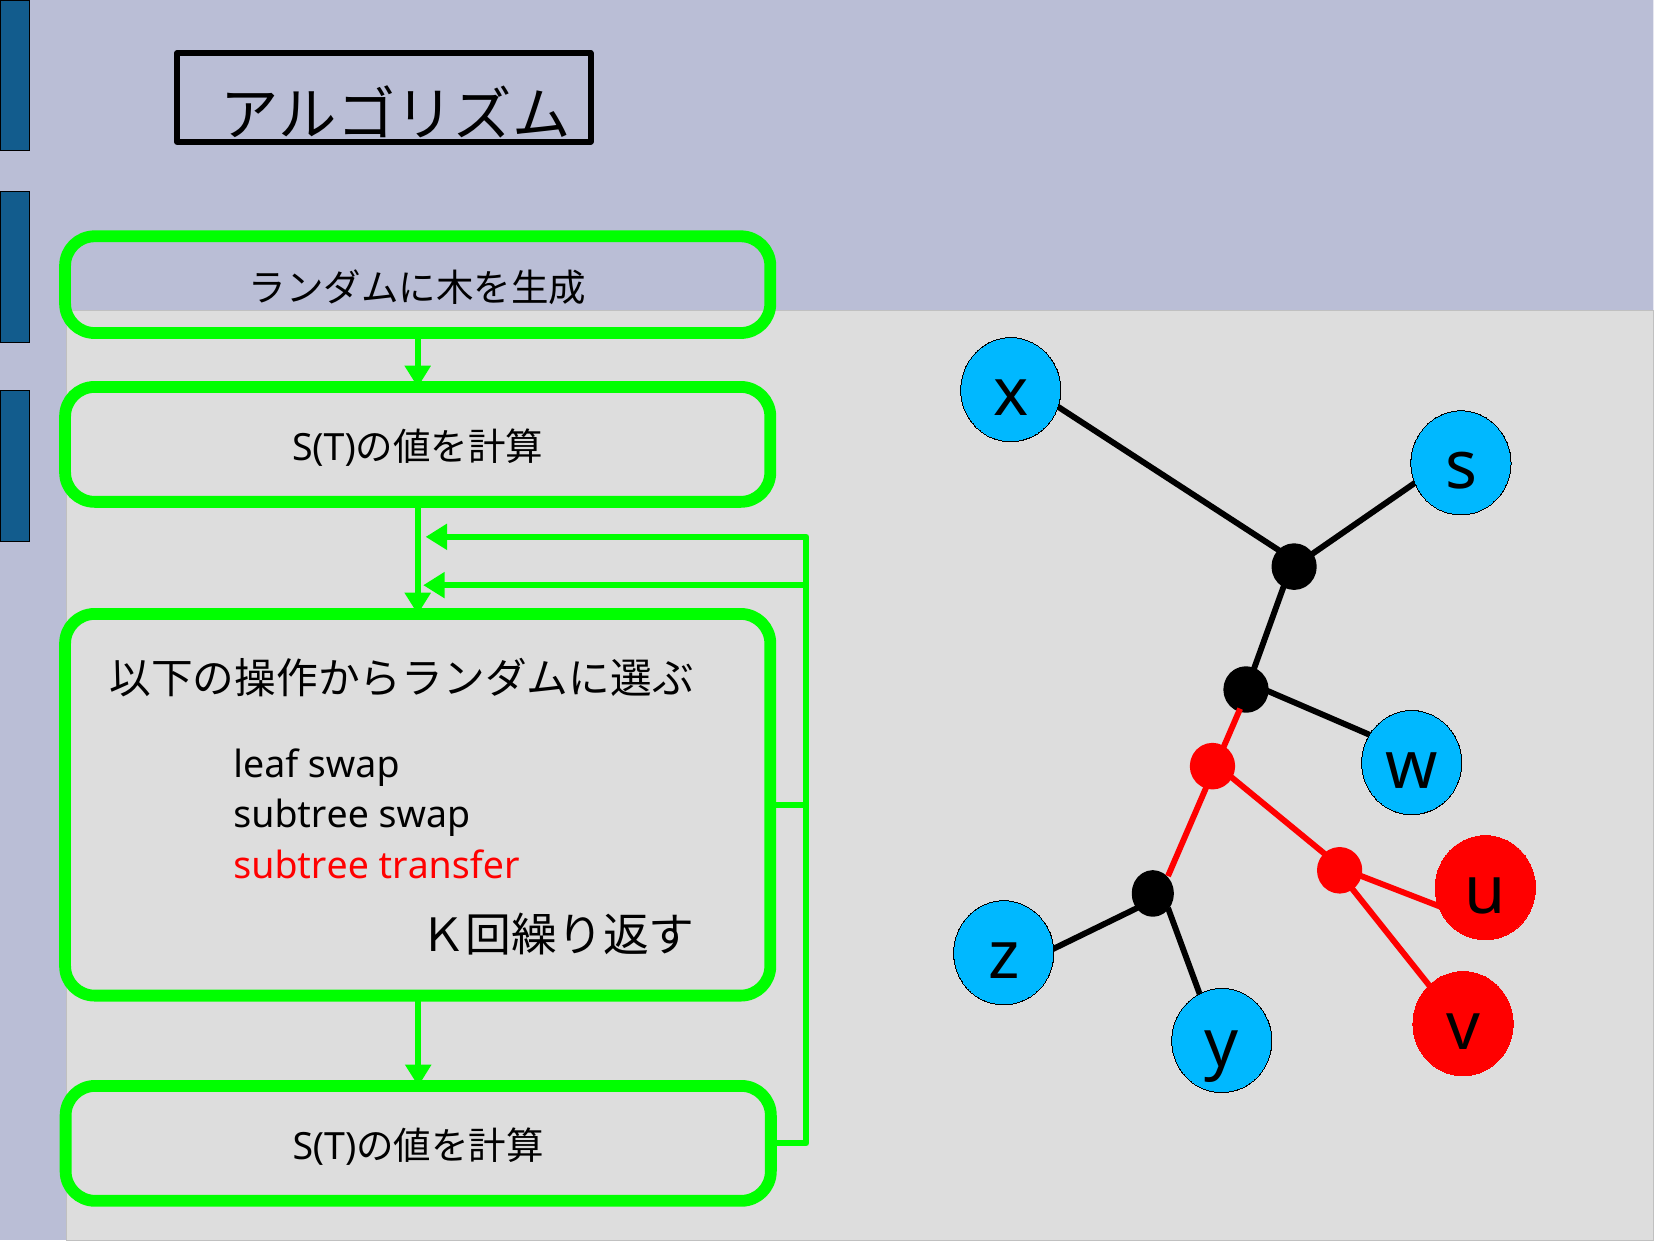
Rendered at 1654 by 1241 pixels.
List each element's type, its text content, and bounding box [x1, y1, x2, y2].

text_box [1195, 748, 1230, 784]
text_box Ｋ回繰り返す [803, 890, 1034, 966]
text_box [1322, 852, 1357, 888]
text_box ランダムに木を生成 [65, 236, 771, 334]
text_box w [1361, 710, 1462, 815]
text_box leaf swap subtree swap subtree transfer [218, 729, 676, 957]
text_box [1137, 876, 1168, 911]
text_box s [1410, 410, 1512, 515]
chart [575, 894, 594, 947]
text_box v [1412, 971, 1514, 1076]
text_box [1229, 672, 1263, 707]
text_box アルゴリズム [203, 58, 615, 158]
text_box z [955, 911, 1054, 1005]
text_box u [1435, 835, 1536, 940]
text_box y [1171, 988, 1272, 1093]
text_box S(T)の値を計算 [65, 386, 771, 502]
text_box 以下の操作からランダムに選ぶ [94, 637, 739, 707]
text_box [1254, 675, 1263, 685]
text_box S(T)の値を計算 [65, 1085, 771, 1201]
text_box Ｋ回繰り返す [405, 890, 797, 966]
text_box x [960, 337, 1061, 442]
text_box [1277, 549, 1311, 584]
text_box アルゴリズム [203, 58, 588, 139]
